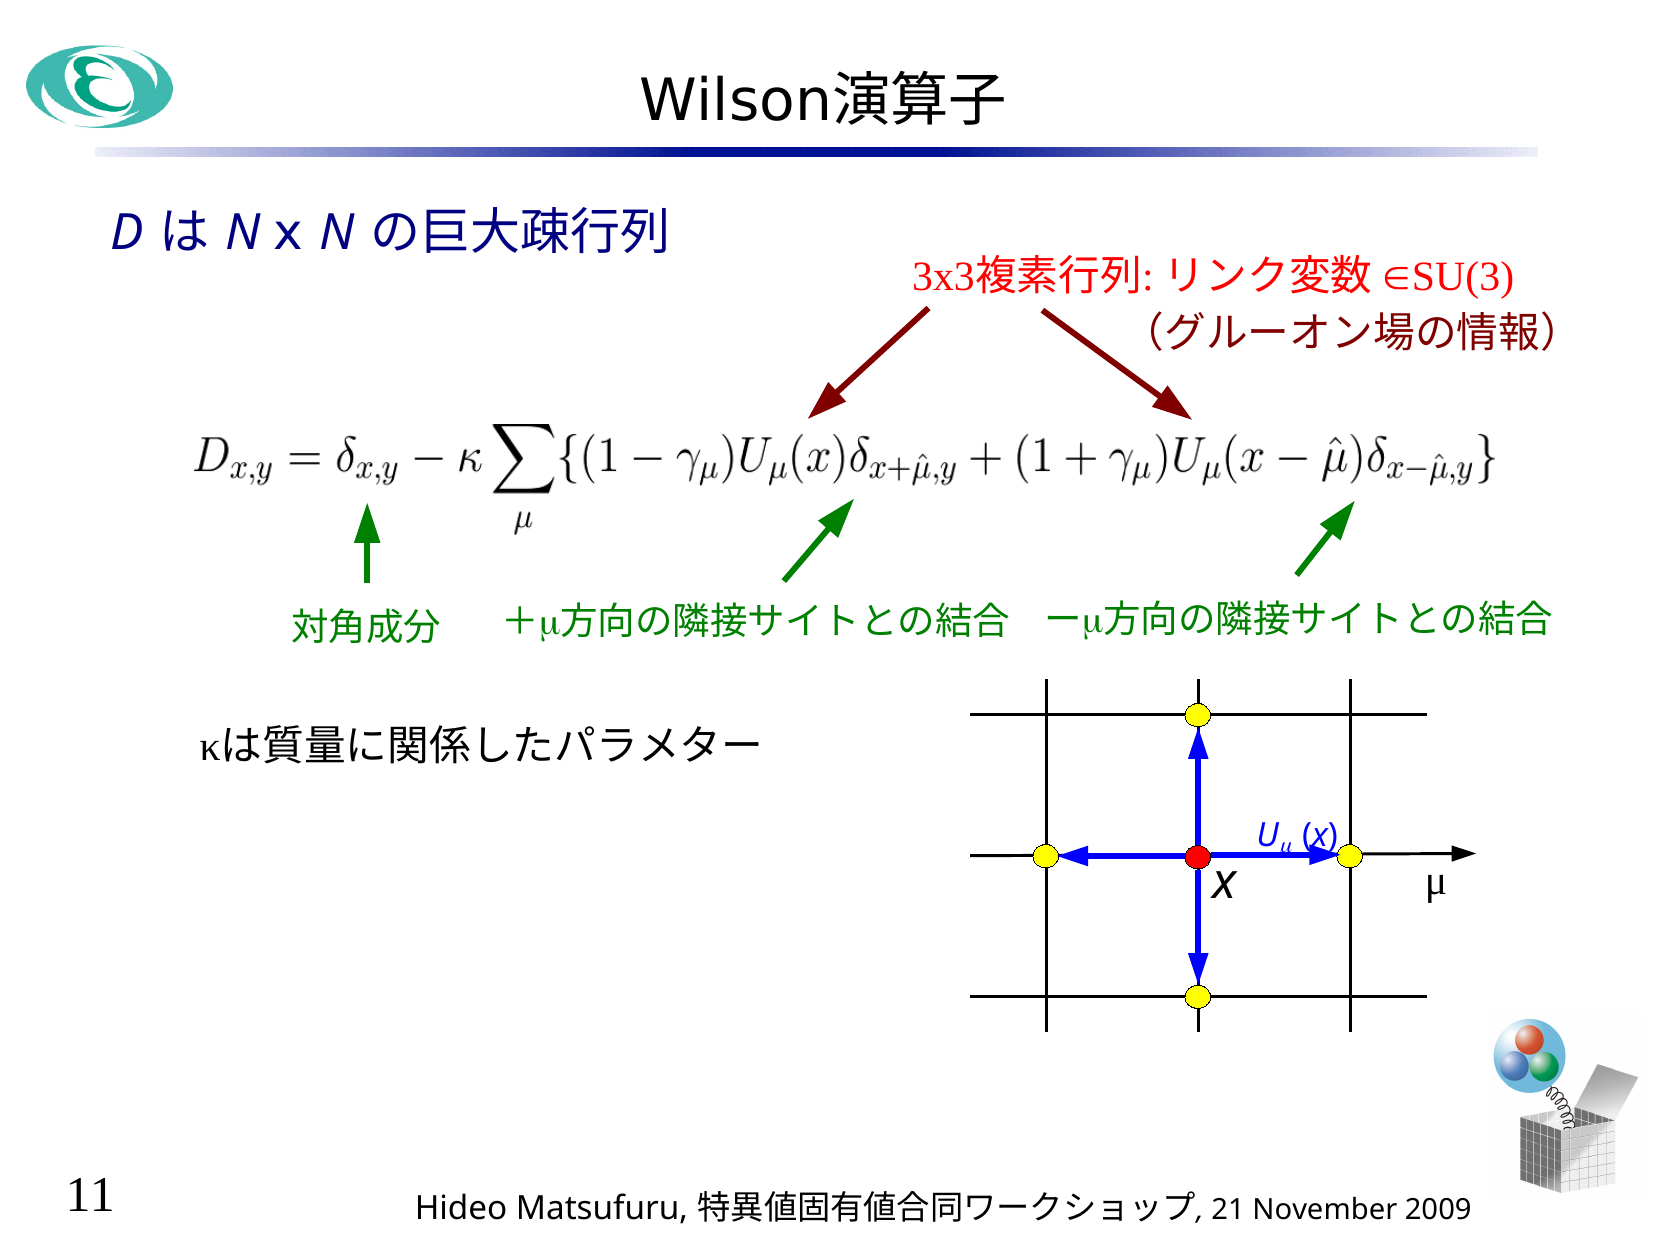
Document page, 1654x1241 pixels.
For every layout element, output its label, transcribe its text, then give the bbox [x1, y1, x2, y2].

text_box U (x) [1256, 810, 1352, 860]
picture [1488, 1012, 1644, 1200]
text_box ー方向の隣接サイトとの結合 [1044, 589, 1555, 639]
text_box [1184, 703, 1211, 727]
text_box （グルーオン場の情報） [1122, 299, 1583, 350]
text_box κは質量に関係したパラメター [187, 712, 804, 773]
text_box [1337, 844, 1363, 868]
picture [20, 37, 179, 136]
text_box 3x3複素行列: リンク変数 SU(3) [911, 242, 1521, 297]
text_box ＋方向の隣接サイトとの結合 [501, 591, 1012, 641]
title Wilson演算子 [198, 47, 1447, 154]
text_box x [1212, 845, 1246, 925]
text_box [1184, 985, 1211, 1009]
picture [194, 424, 1495, 535]
text_box [1184, 845, 1211, 869]
list D は N x N の巨大疎行列 [92, 195, 1545, 420]
text_box μ [1424, 857, 1466, 908]
picture [95, 147, 1538, 157]
text_box 対角成分 [291, 597, 441, 643]
text_box [1032, 844, 1059, 868]
